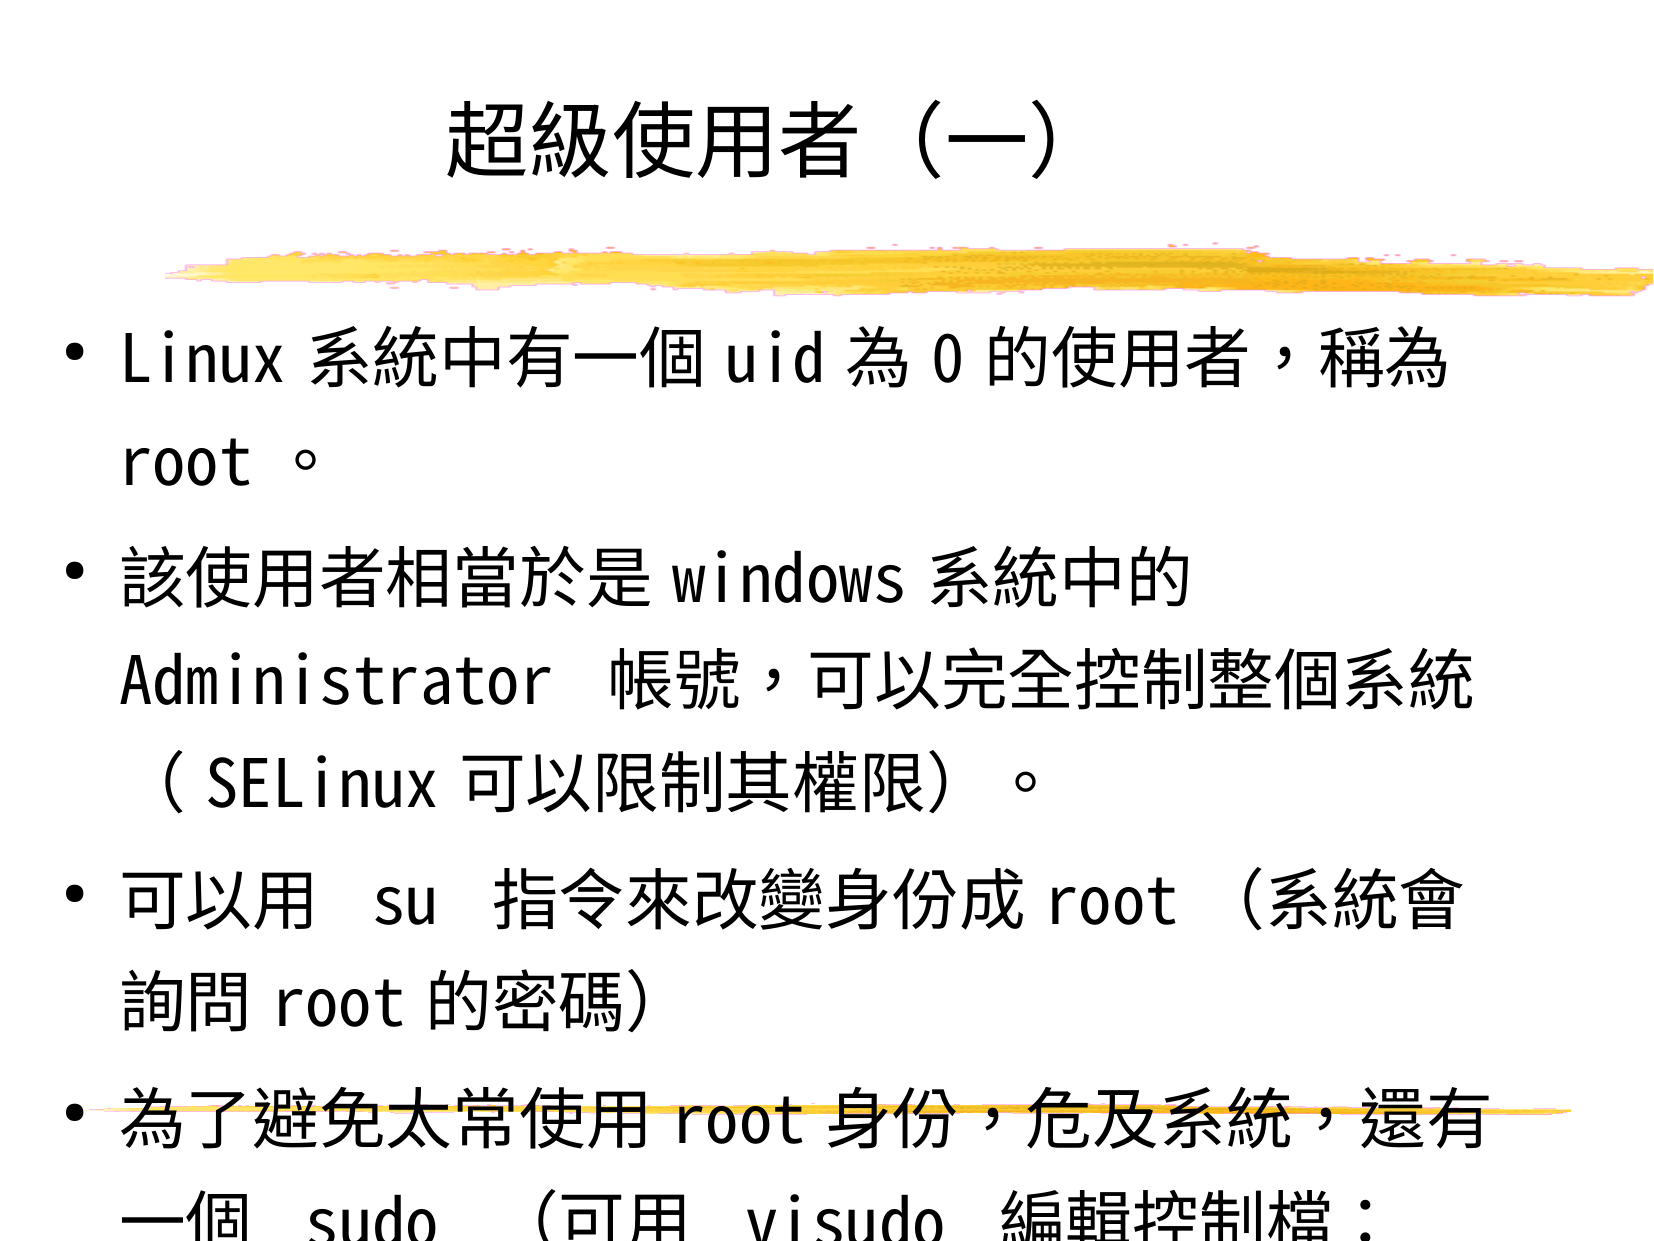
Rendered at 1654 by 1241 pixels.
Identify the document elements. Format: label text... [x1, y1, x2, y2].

title 超級使用者（一） [76, 28, 1482, 236]
list Linux系統中有一個uid為0的使用者，稱為 root。 該使用者相當於是windows系統中的 Administrator 帳號，可以完全控制整個系統（SELinux可以限制其權限）。 可以用 su 指令來改變身份成root（系統會詢問root的密碼） 為了避免太常使用root身份，危及系統，還有一個 sudo （可用 visudo 編輯控制檔： /etc/sudoers）指令用來管理系統。 [63, 299, 1530, 1123]
picture [1530, 1102, 1571, 1117]
picture [165, 237, 1654, 308]
